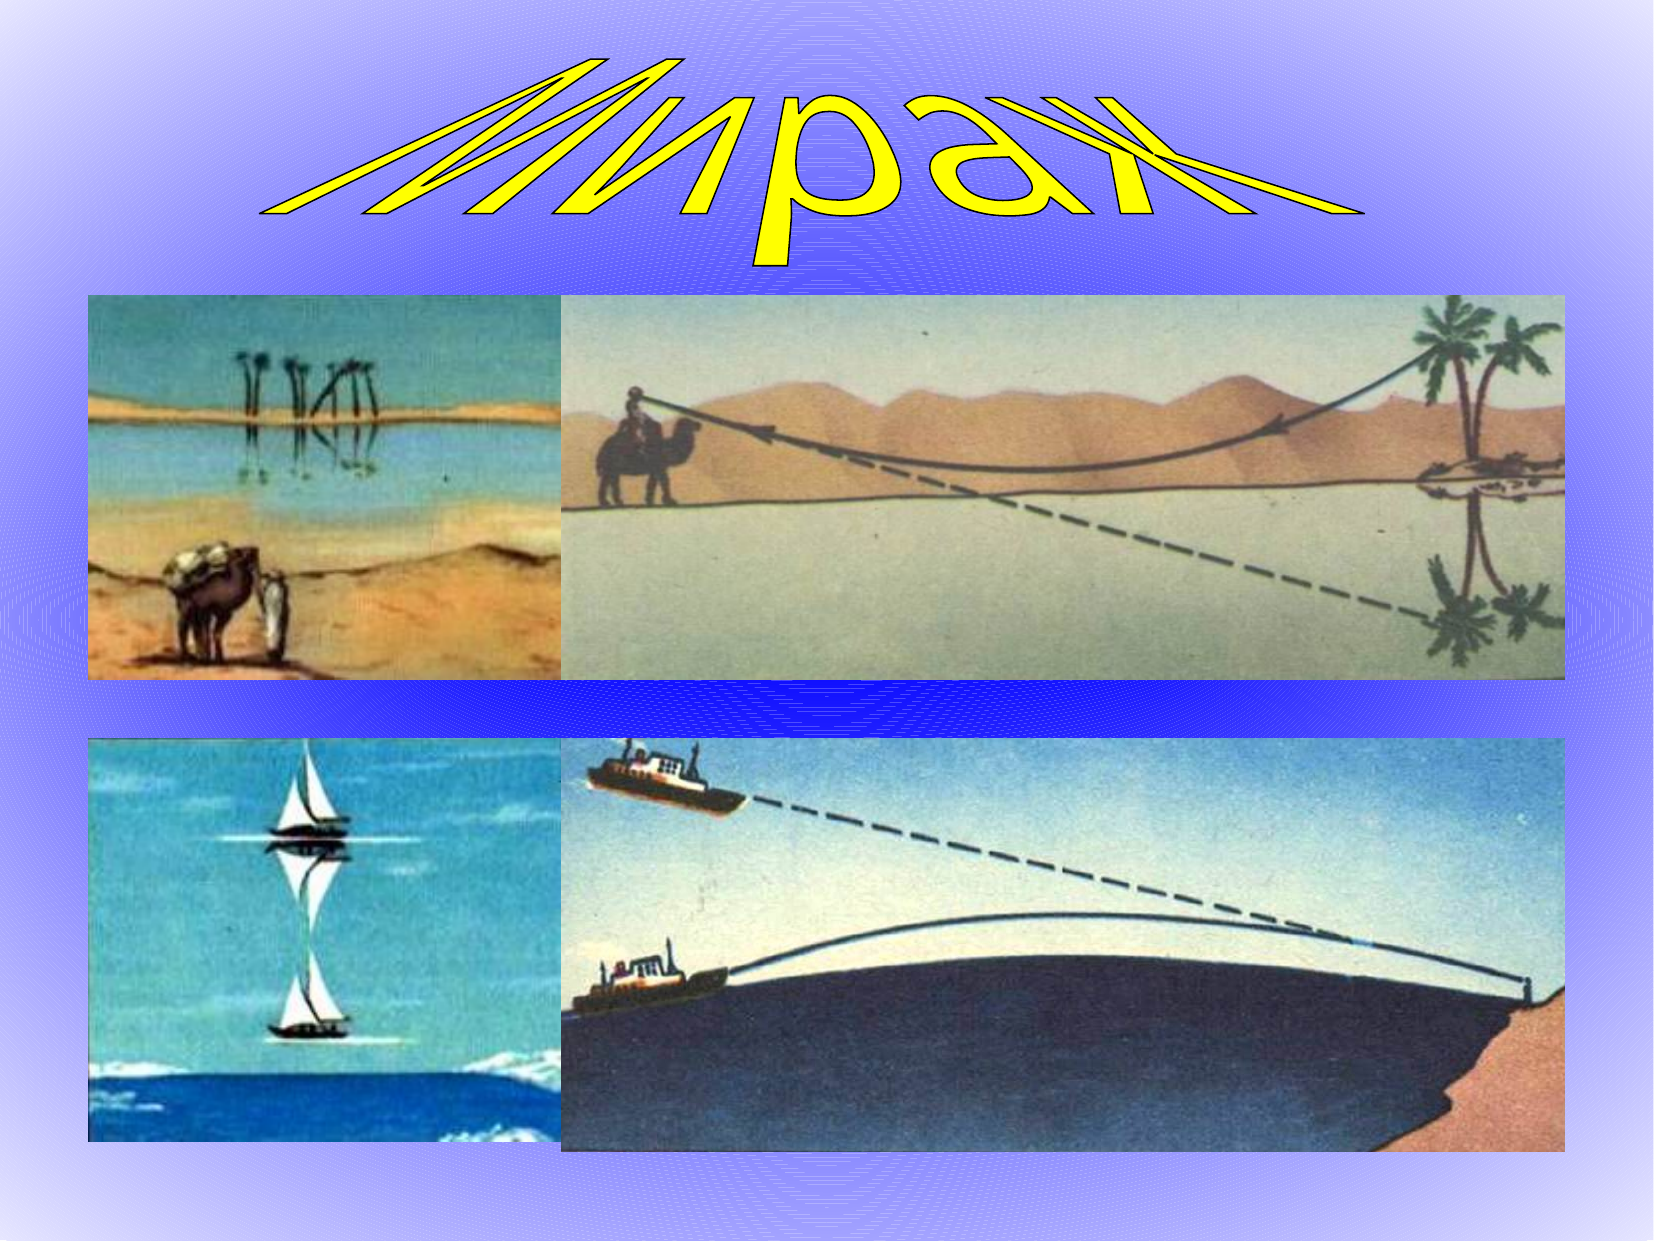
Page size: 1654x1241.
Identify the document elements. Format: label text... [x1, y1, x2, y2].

text_box Мираж [259, 59, 685, 214]
text_box Мираж [552, 97, 755, 214]
text_box Мираж [753, 95, 901, 266]
text_box Мираж [985, 97, 1365, 214]
text_box Мираж [904, 95, 1094, 216]
picture [88, 738, 1565, 1152]
picture [88, 295, 1565, 680]
